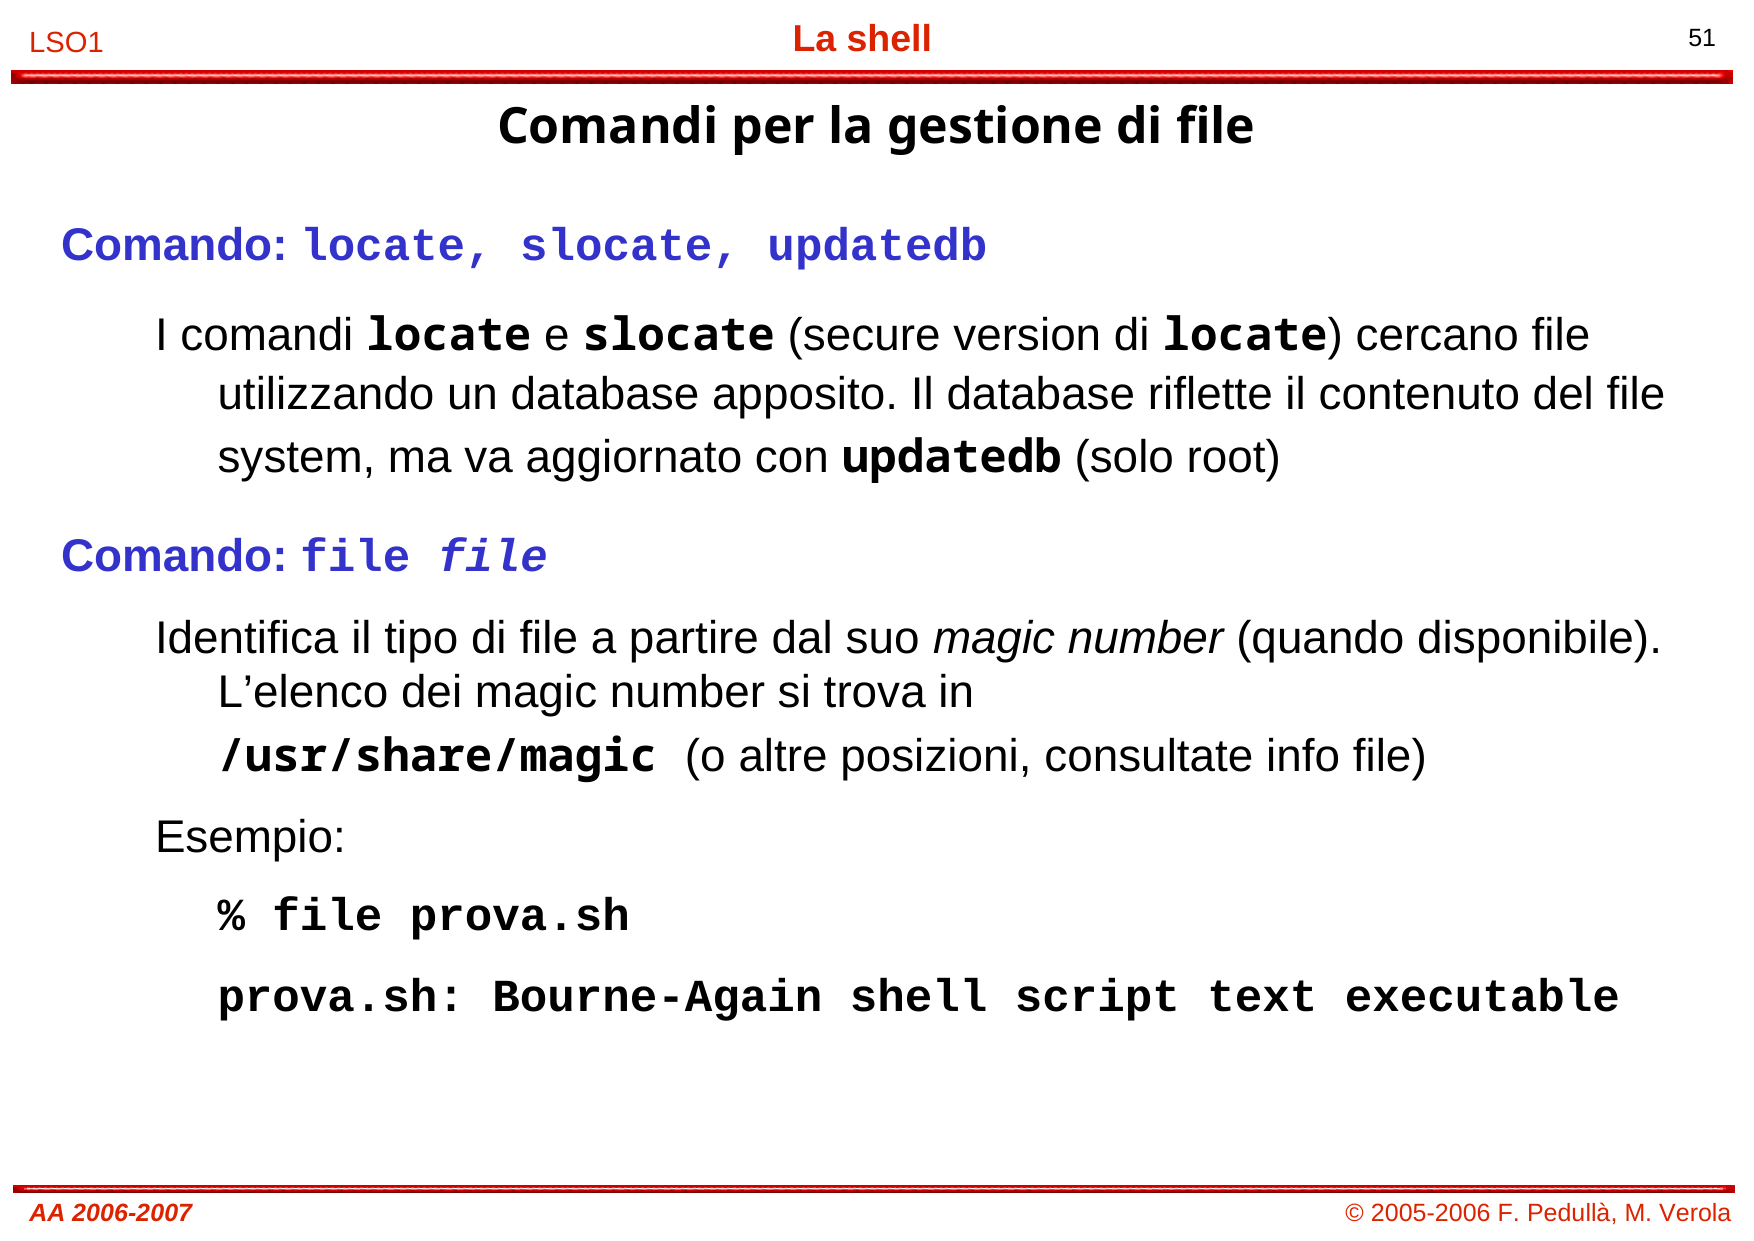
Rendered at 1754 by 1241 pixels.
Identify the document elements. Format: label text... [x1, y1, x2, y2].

picture [13, 1185, 1735, 1193]
picture [11, 70, 1733, 84]
title Comandi per la gestione di file [427, 78, 1326, 174]
list Comando: locate, slocate, updatedb I comandi locate e slocate (secure version di locate) cercano file utilizzando un database apposito. Il database riflette il contenuto del file system, ma va aggiornato con updatedb (solo root) Comando: file file Identifica il tipo di file a partire dal suo magic number (quando disponibile). L’elenco dei magic number si trova in /usr/share/magic (o altre posizioni, consultate info file) Esempio: % file prova.sh prova.sh: Bourne-Again shell script text executable [46, 207, 1735, 1060]
